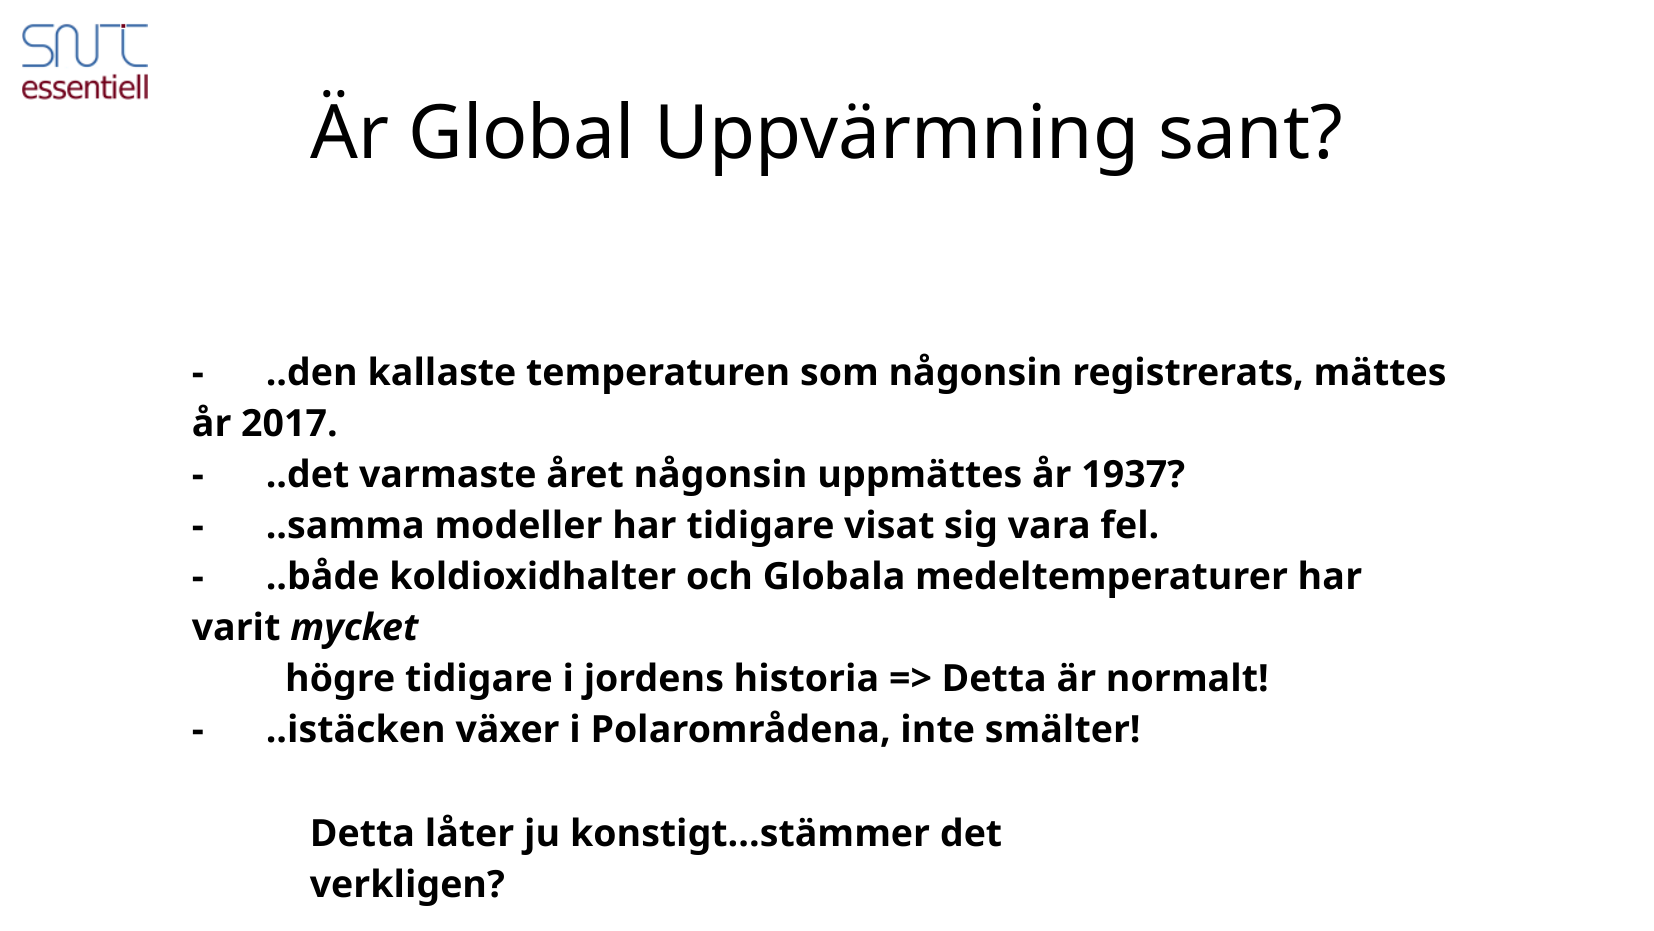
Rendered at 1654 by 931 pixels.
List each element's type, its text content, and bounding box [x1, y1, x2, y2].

title Är Global Uppvärmning sant? [82, 51, 1571, 207]
text_box Detta låter ju konstigt...stämmer det verkligen? [295, 799, 1123, 865]
text_box - ..den kallaste temperaturen som någonsin registrerats, mättes år 2017. - ..det varmaste året någonsin uppmättes år 1937? - ..samma modeller har tidigare visat sig vara fel. - ..både koldioxidhalter och Globala medeltemperaturer har varit mycket högre tidigare i jordens historia => Detta är normalt! - ..istäcken växer i Polarområdena, inte smälter! [177, 236, 1477, 650]
picture [22, 0, 148, 125]
